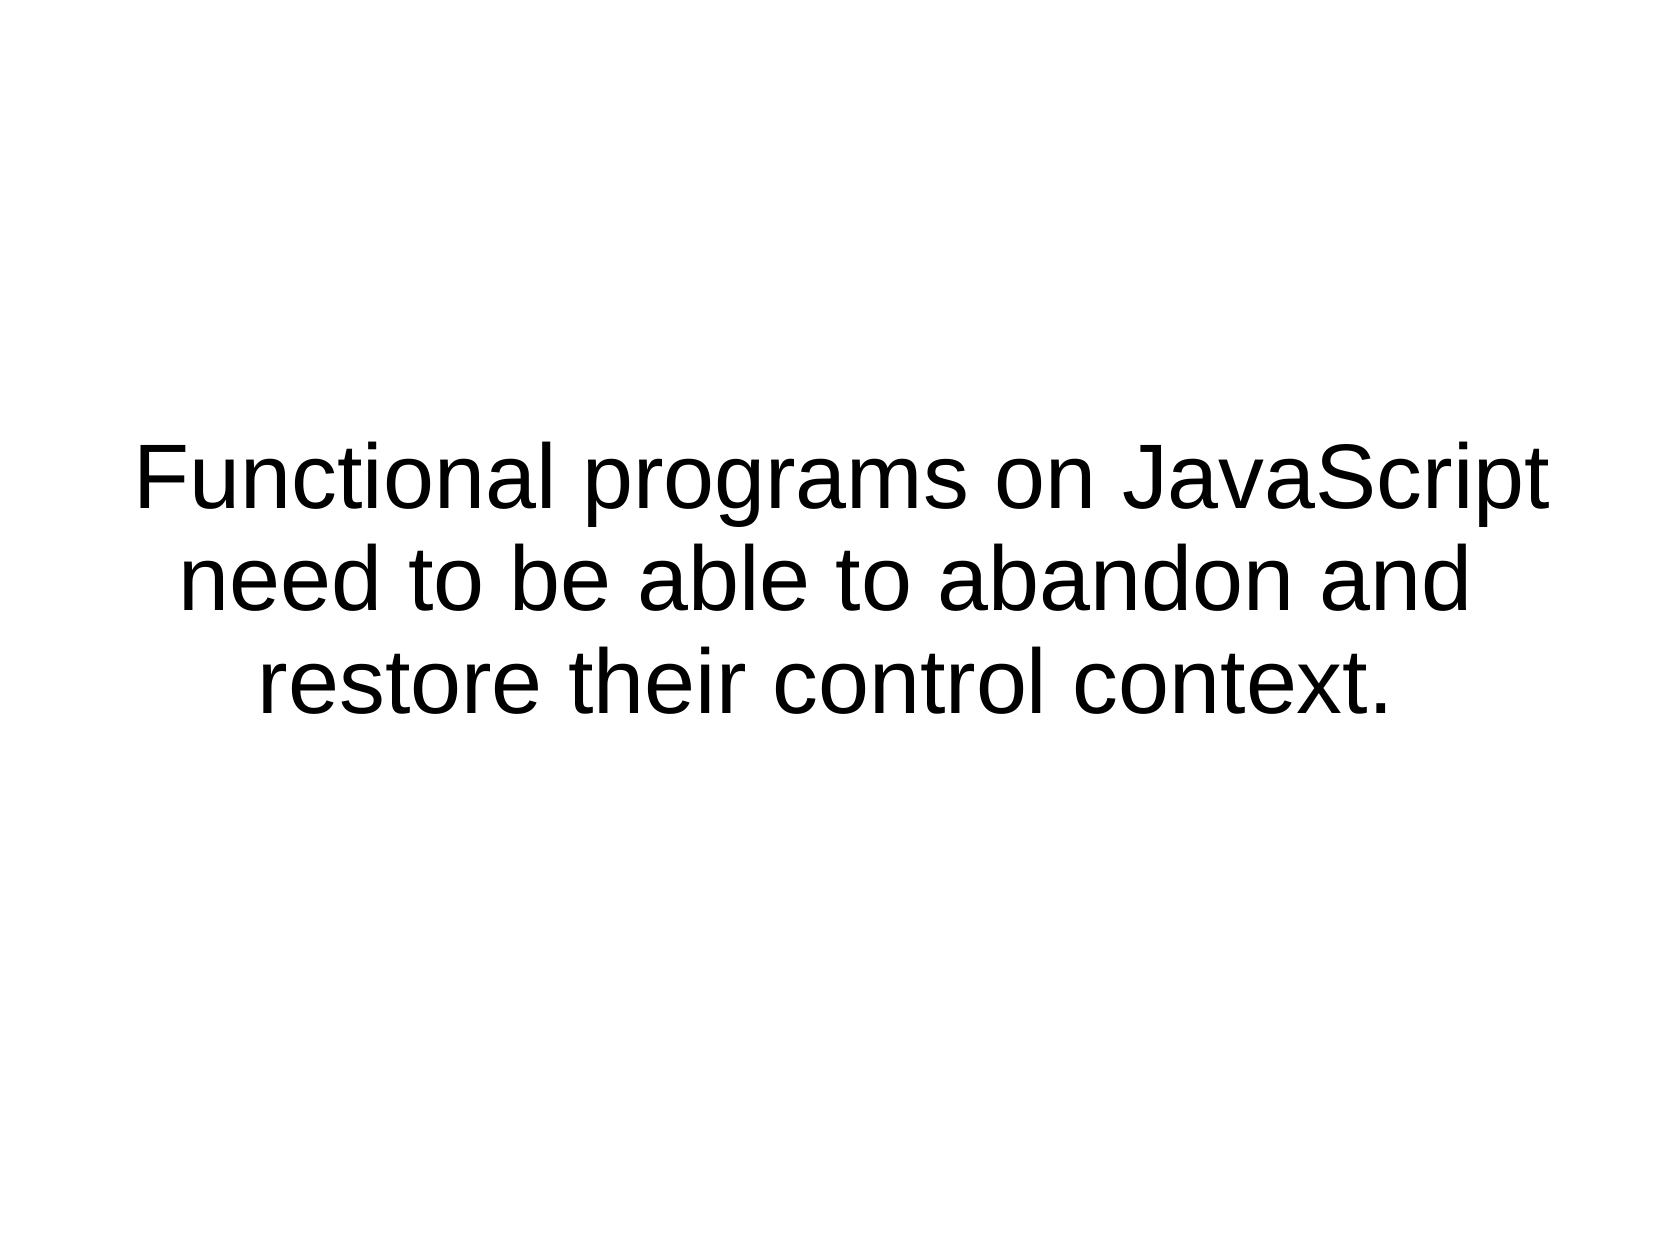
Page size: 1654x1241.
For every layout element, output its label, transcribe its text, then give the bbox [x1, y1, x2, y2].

subtitle Functional programs on JavaScript need to be able to abandon and restore their control context. [82, 56, 1571, 1102]
